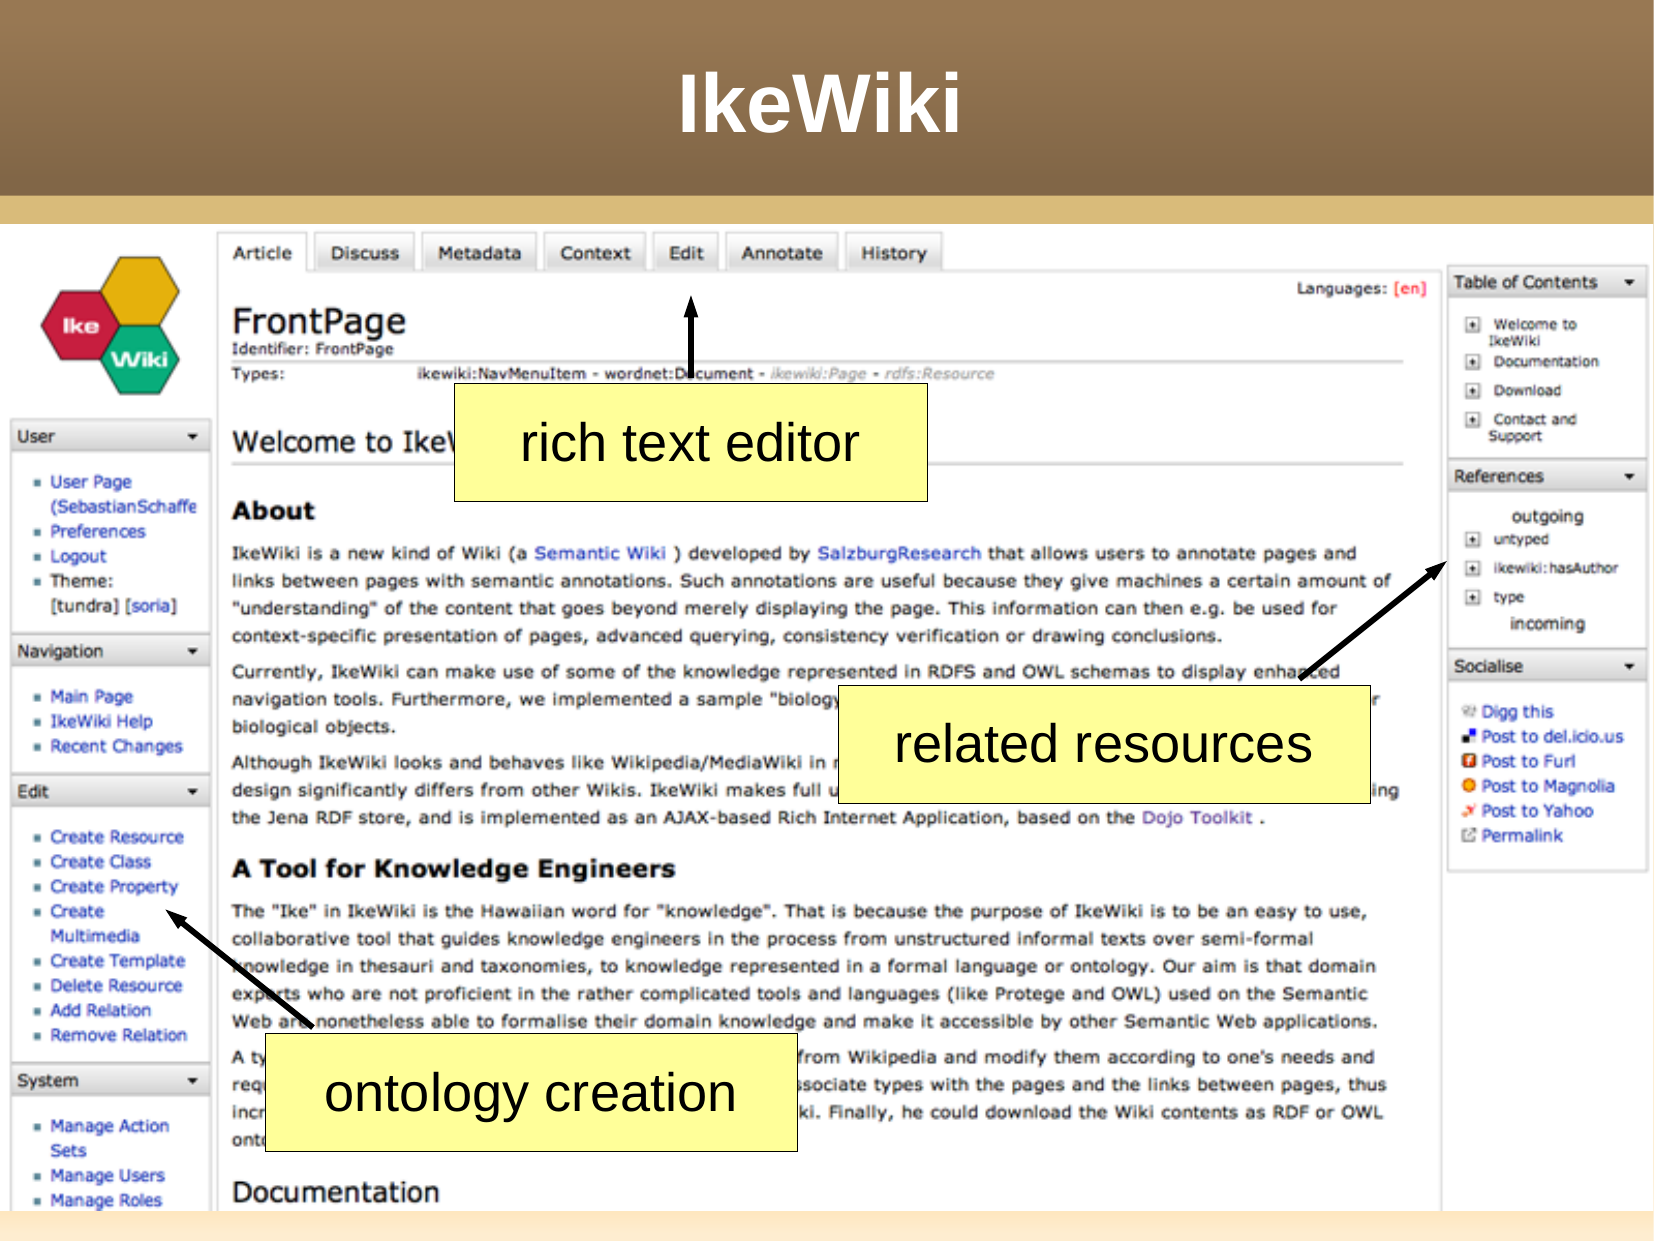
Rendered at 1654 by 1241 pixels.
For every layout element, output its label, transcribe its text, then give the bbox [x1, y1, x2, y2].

picture [0, 0, 1654, 1241]
text_box ontology creation [265, 1033, 798, 1152]
text_box related resources [838, 685, 1371, 804]
text_box rich text editor [454, 383, 928, 502]
title IkeWiki [76, 7, 1565, 200]
